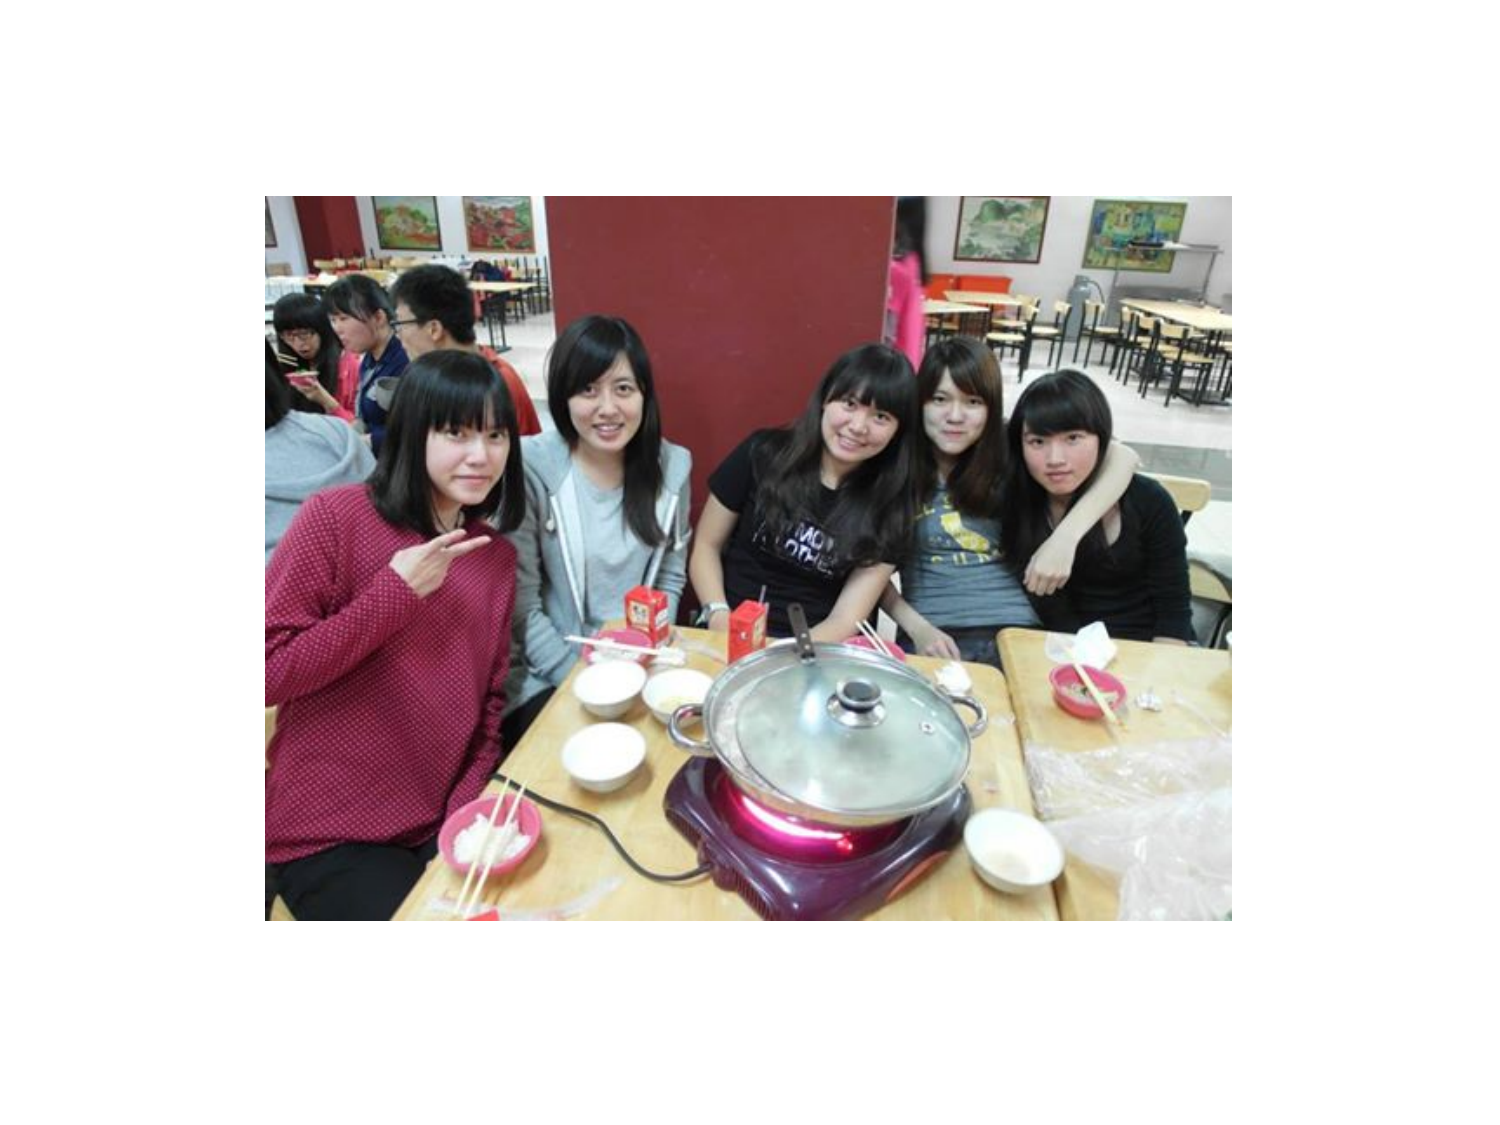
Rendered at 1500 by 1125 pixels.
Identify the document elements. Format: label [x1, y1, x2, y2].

picture [265, 196, 1232, 921]
